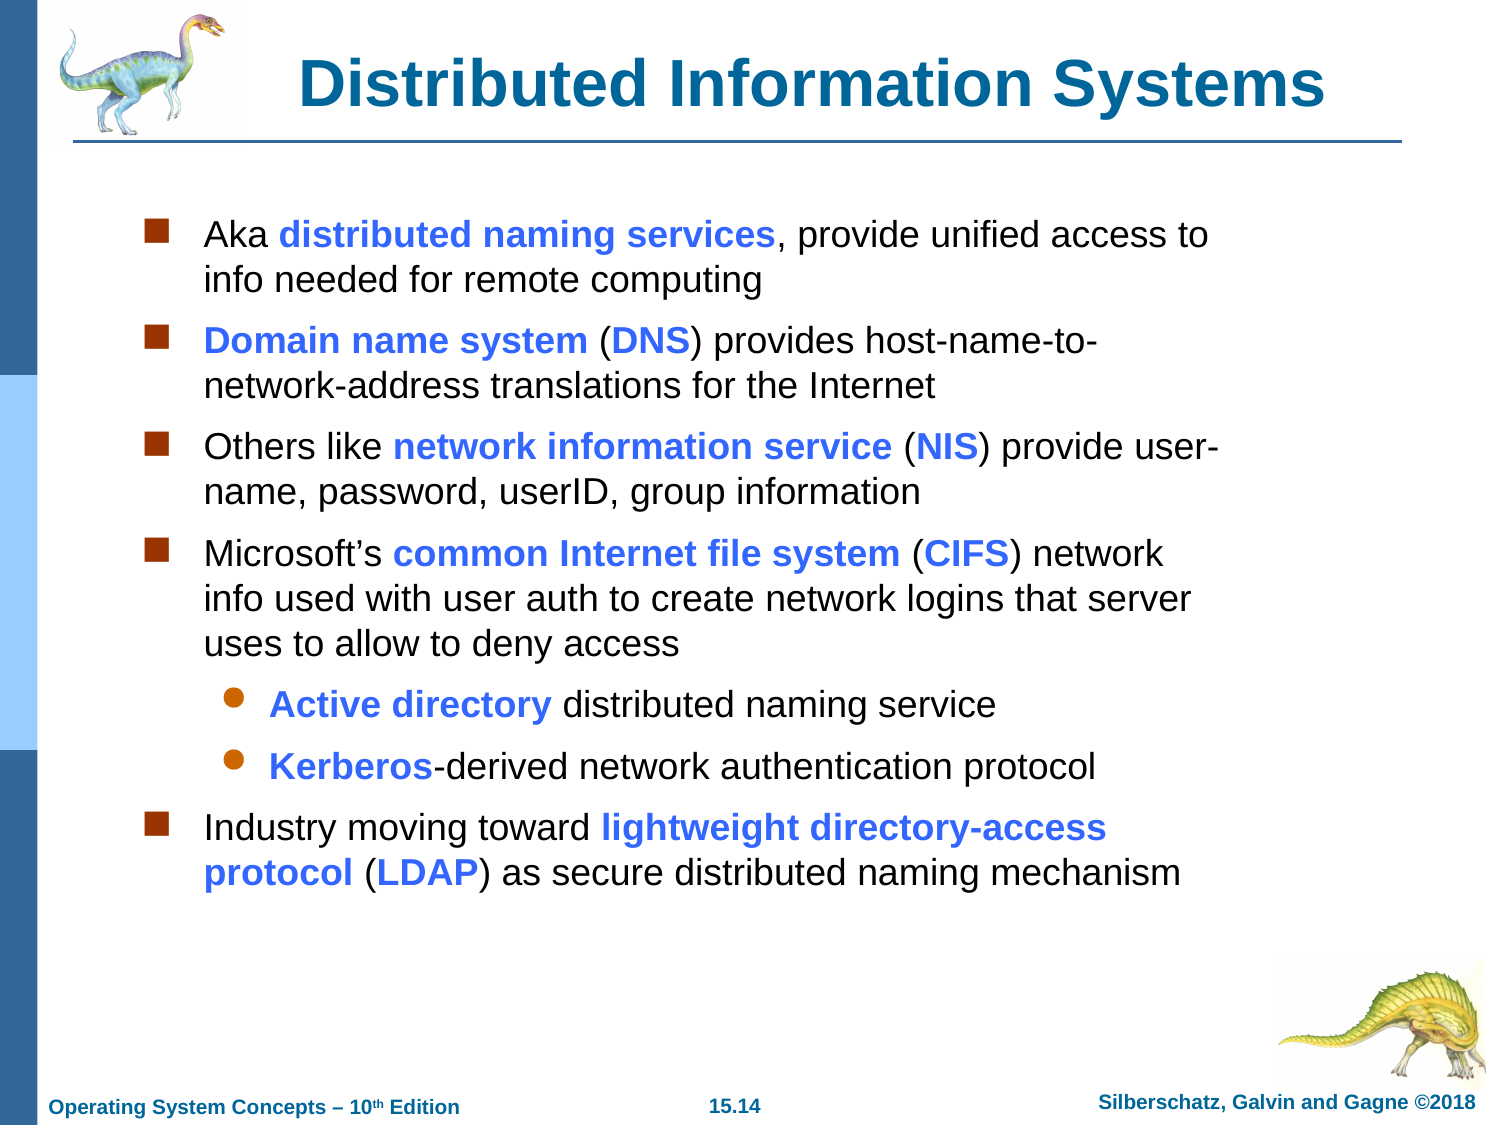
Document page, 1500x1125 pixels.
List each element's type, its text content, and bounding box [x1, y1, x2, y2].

title Distributed Information Systems [222, 32, 1404, 128]
picture [1415, 1094, 1423, 1099]
picture [1275, 959, 1486, 1090]
picture [46, 0, 243, 149]
list Aka distributed naming services, provide unified access to info needed for remote computing Domain name system (DNS) provides host-name-to-network-address translations for the Internet Others like network information service (NIS) provide user-name, password, userID, group information Microsoft’s common Internet file system (CIFS) network info used with user auth to create network logins that server uses to allow to deny access Active directory distributed naming service Kerberos-derived network authentication protocol Industry moving toward lightweight directory-access protocol (LDAP) as secure distributed naming mechanism [132, 202, 1244, 946]
